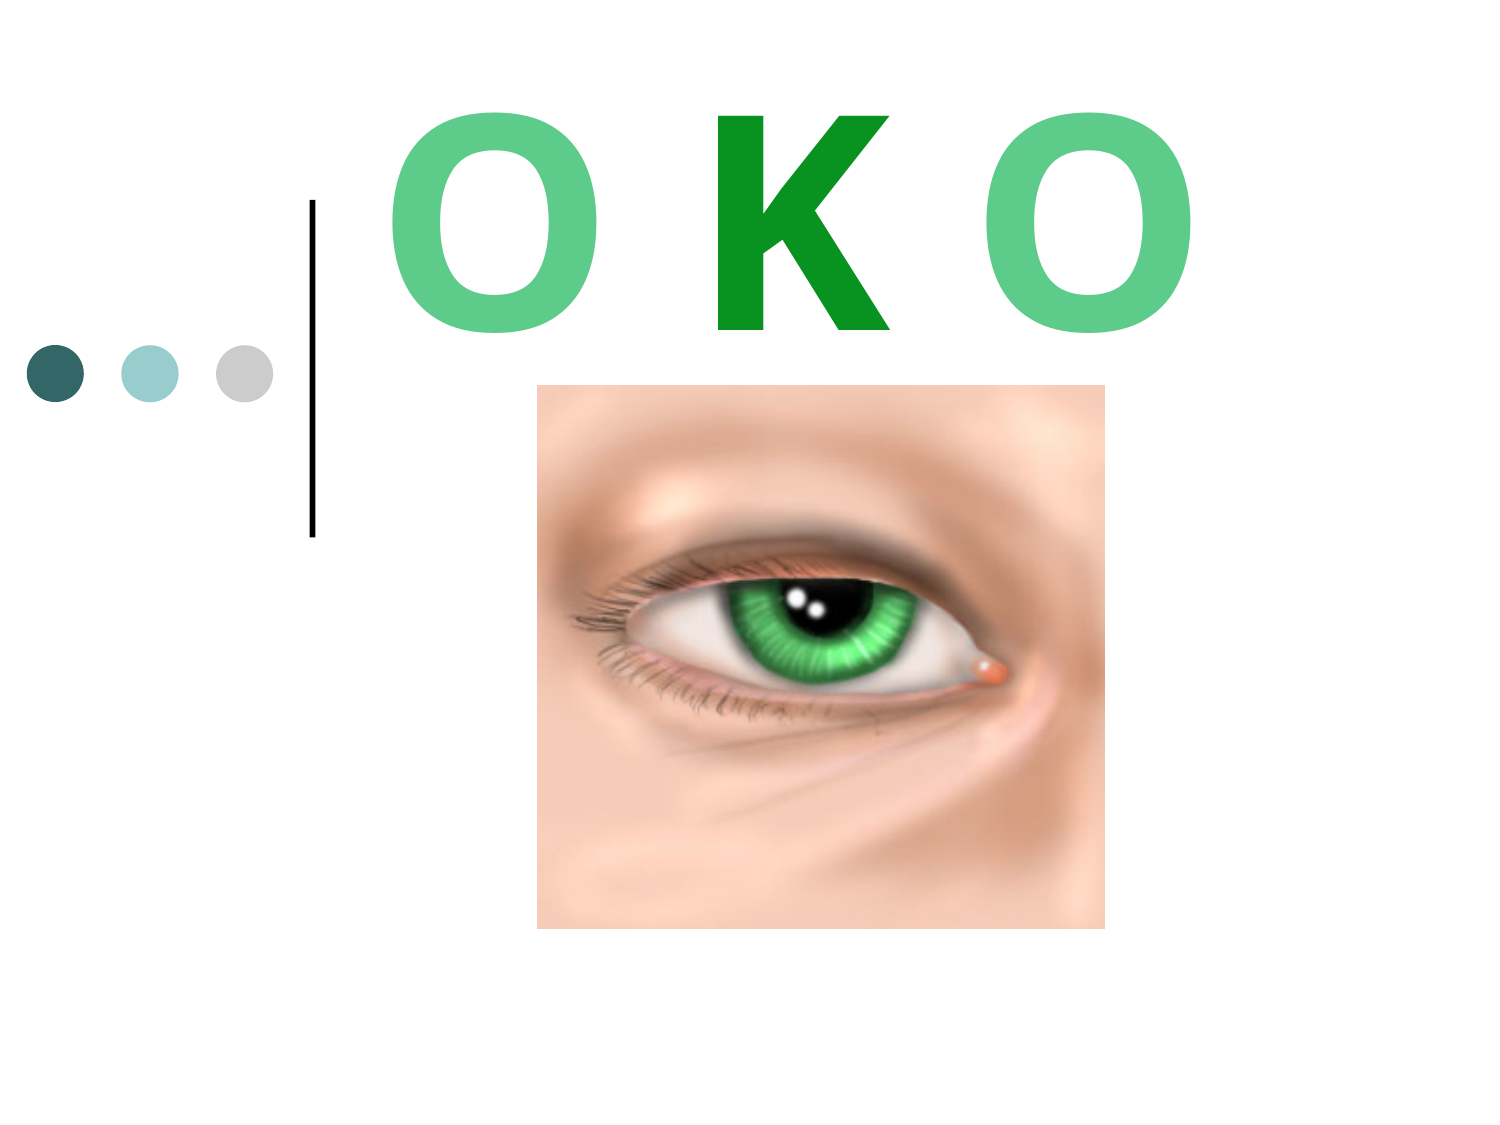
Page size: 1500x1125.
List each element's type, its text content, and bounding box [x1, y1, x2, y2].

picture [537, 385, 1105, 929]
title O K O [360, 66, 1423, 354]
